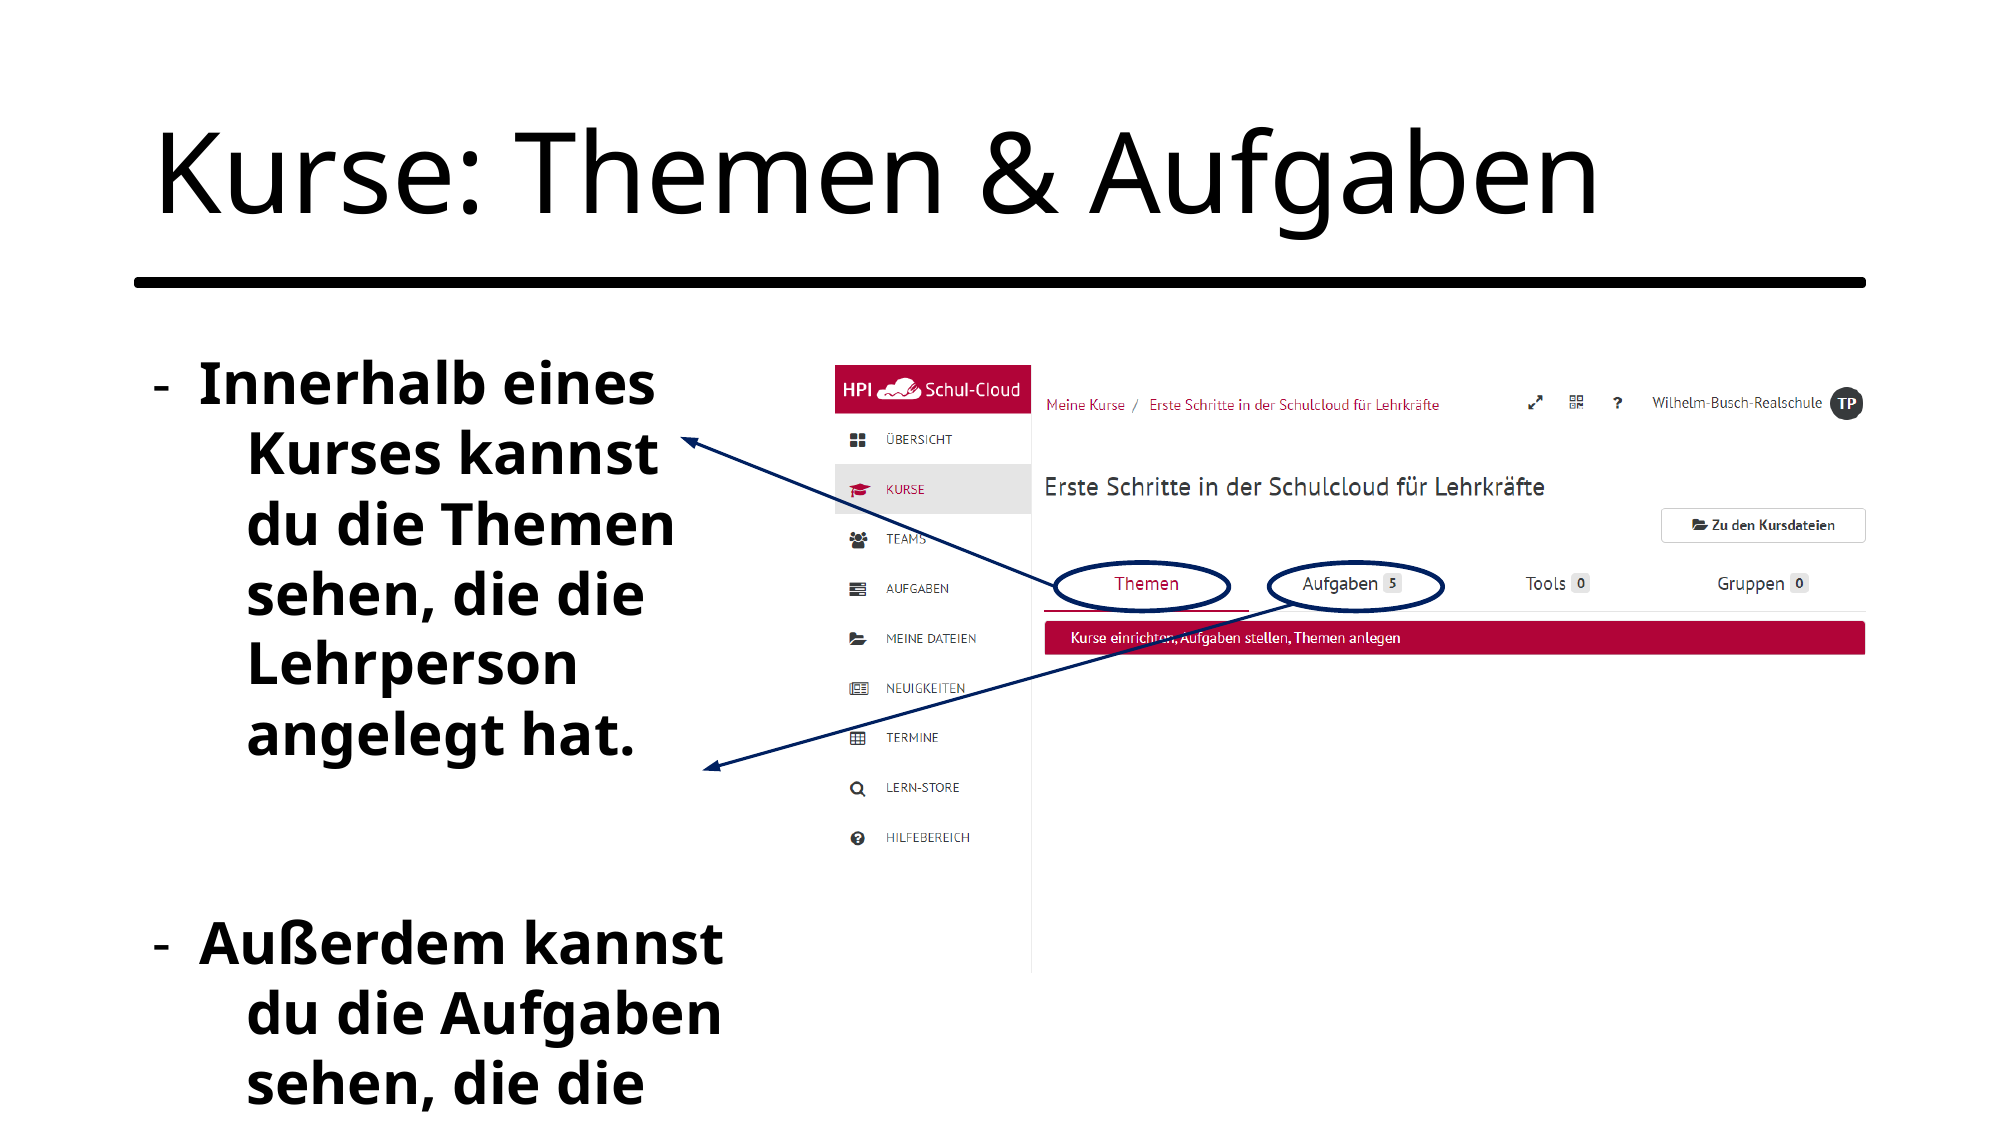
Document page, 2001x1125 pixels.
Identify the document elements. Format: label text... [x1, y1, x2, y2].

title Kurse: Themen & Aufgaben [137, 59, 1863, 278]
picture [1058, 565, 1226, 608]
picture [835, 365, 1877, 973]
picture [1272, 565, 1440, 608]
text_box Innerhalb eines Kurses kannst du die Themen sehen, die die Lehrperson angelegt hat. Außerdem kannst du die Aufgaben sehen, die die Lehrperson gestellt hat. [137, 339, 758, 850]
